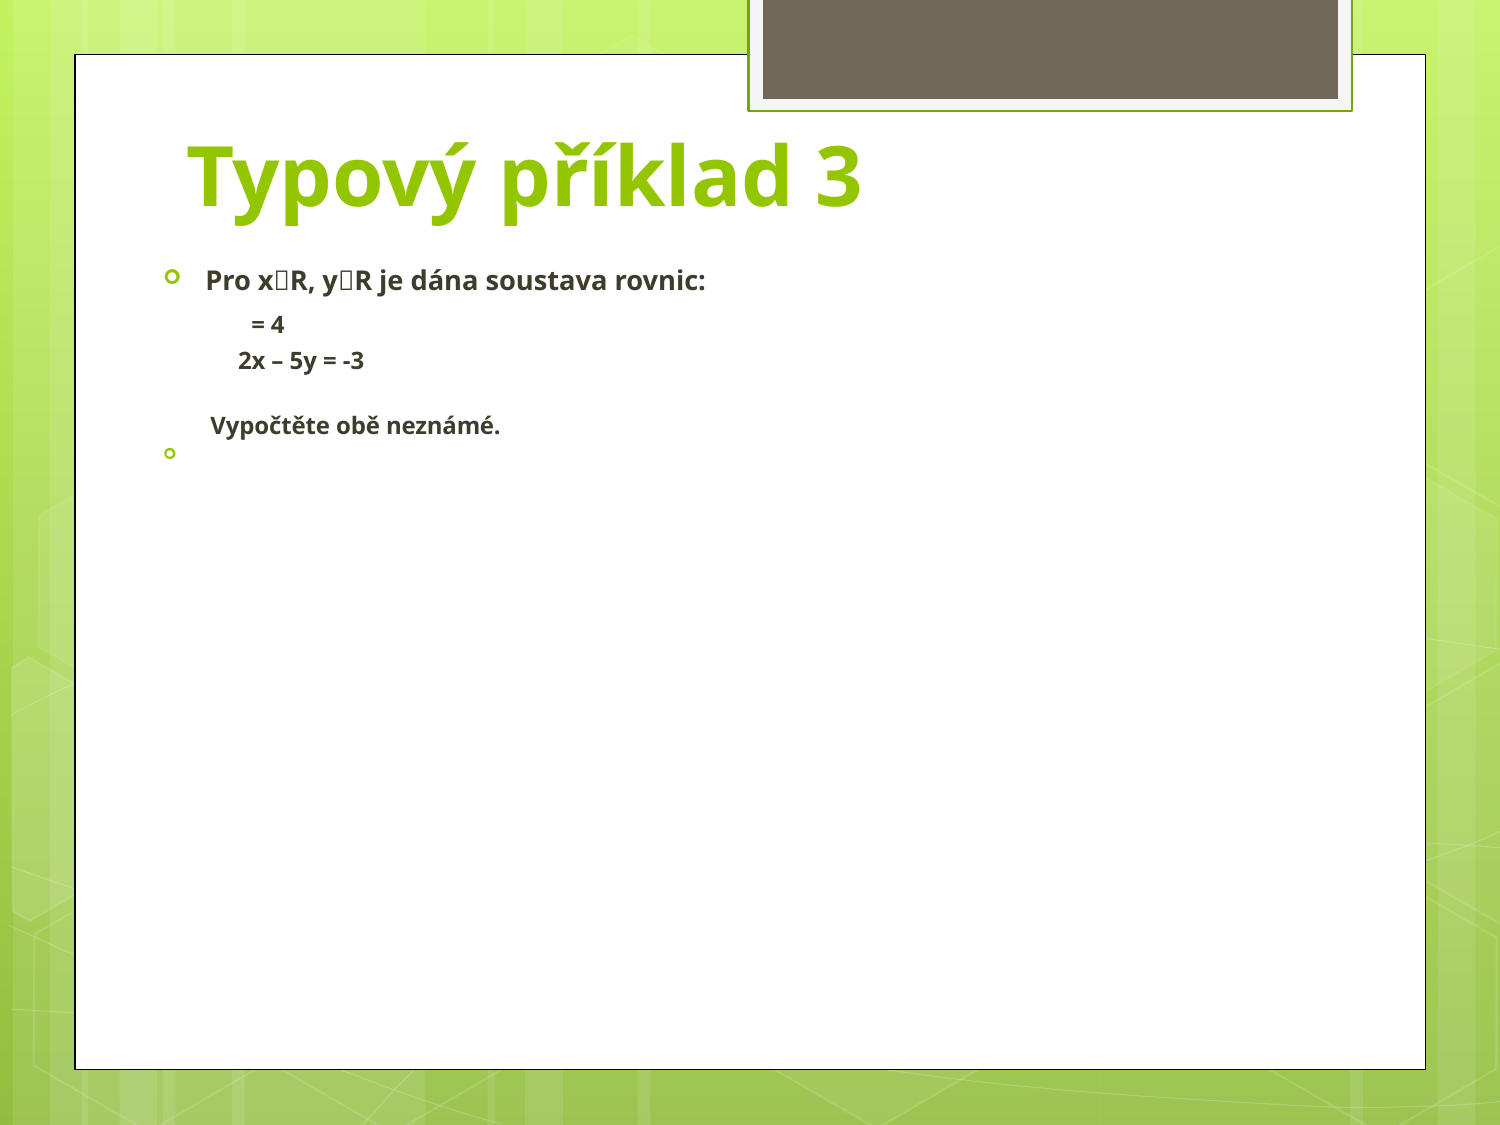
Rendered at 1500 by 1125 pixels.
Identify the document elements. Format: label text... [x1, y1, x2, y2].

title Typový příklad 3 [171, 42, 1415, 231]
list Pro xR, yR je dána soustava rovnic: = 4 2x – 5y = -3 Vypočtěte obě neznámé. [76, 255, 1427, 450]
